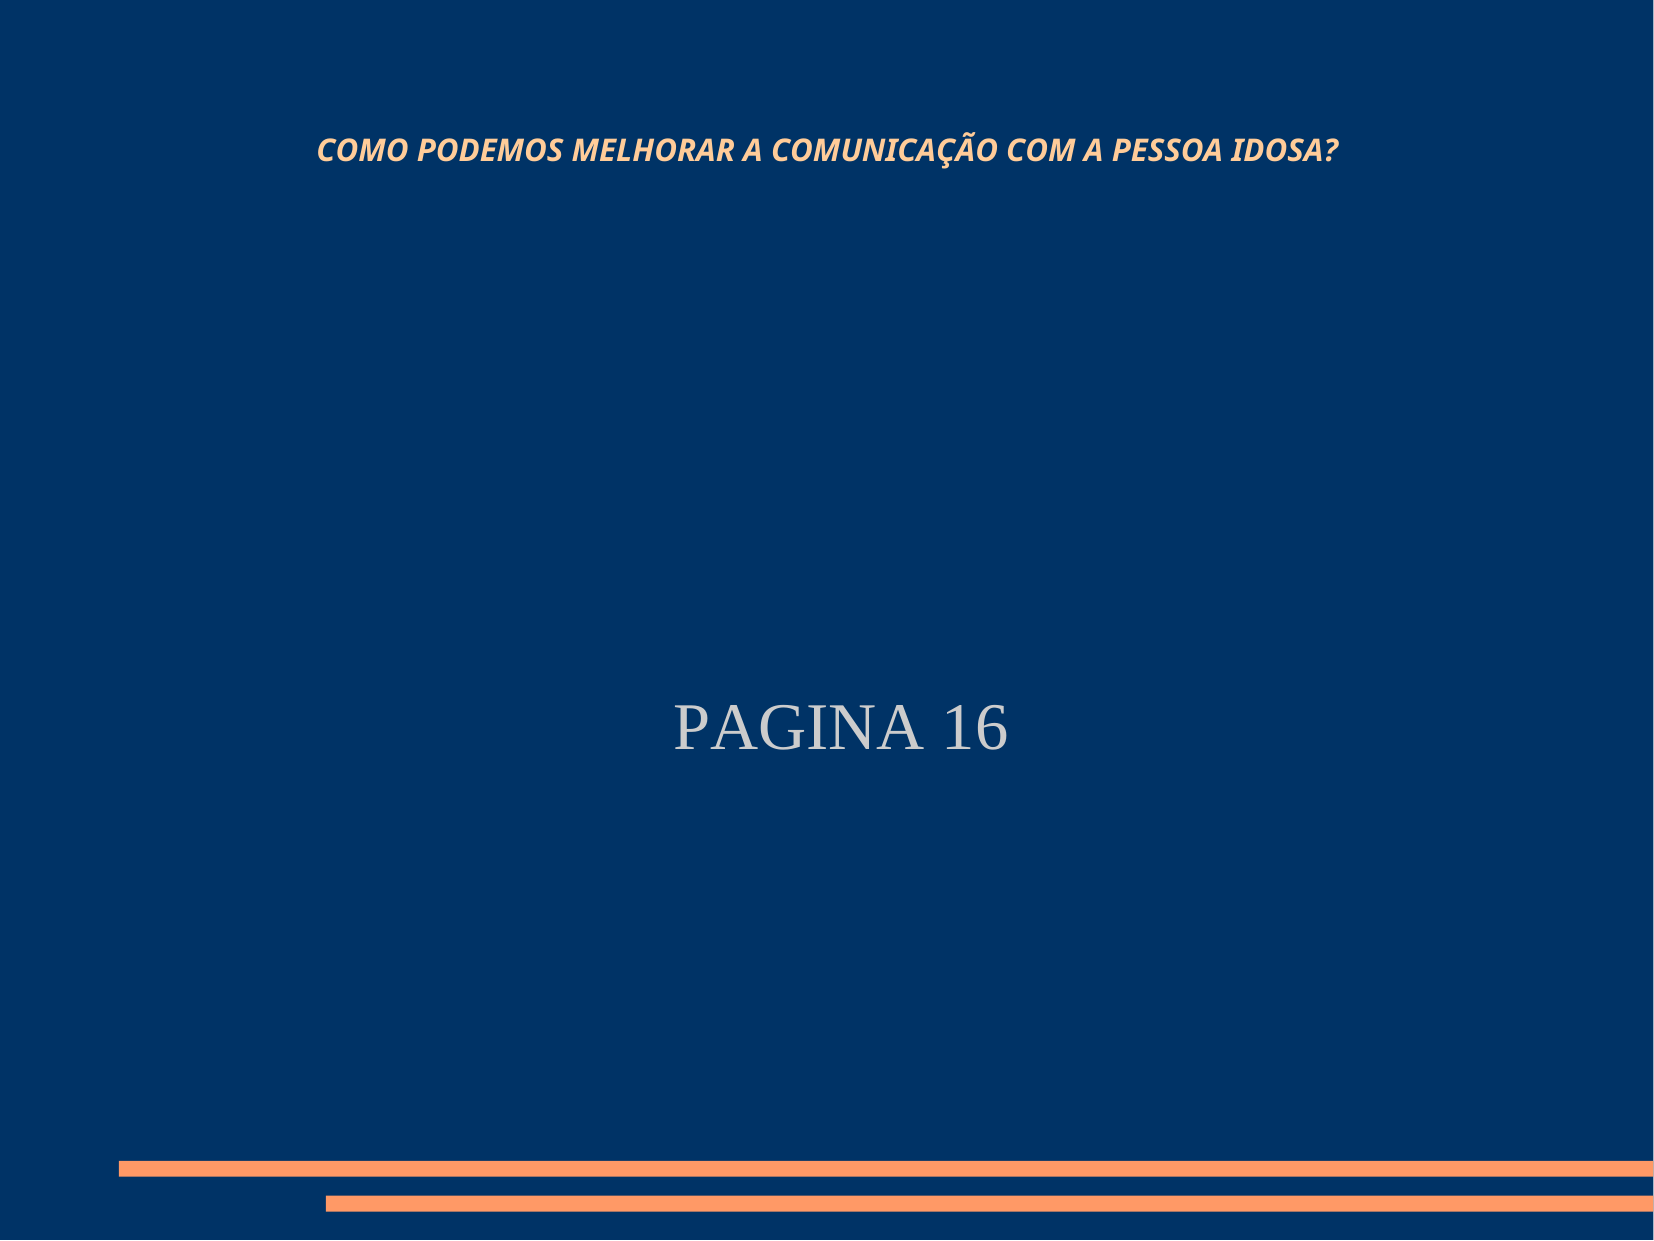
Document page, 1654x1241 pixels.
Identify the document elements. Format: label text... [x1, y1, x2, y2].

subtitle PAGINA 16 [121, 329, 1561, 1125]
title COMO PODEMOS MELHORAR A COMUNICAÇÃO COM A PESSOA IDOSA? [121, 53, 1534, 246]
